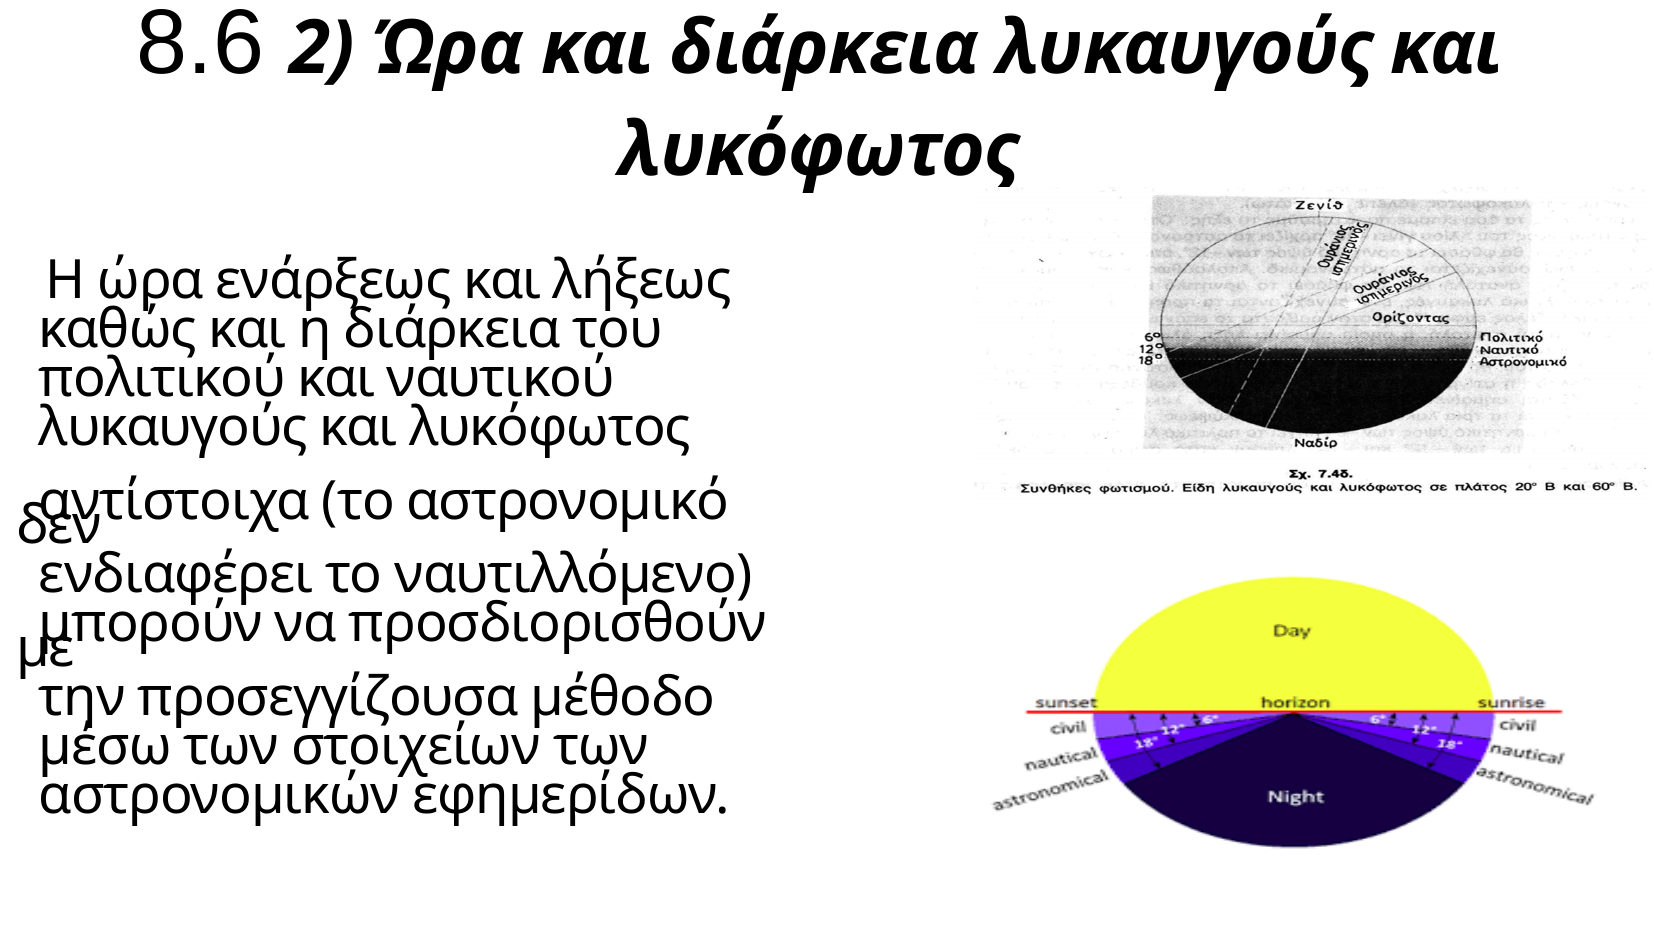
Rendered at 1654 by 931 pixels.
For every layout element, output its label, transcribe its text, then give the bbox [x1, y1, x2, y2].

picture [975, 562, 1613, 863]
list Η ώρα ενάρξεως και λήξεως καθώς και η διάρκεια του πολιτικού και ναυτικού λυκαυγούς και λυκόφωτος αντίστοιχα (το αστρονομικό δεν ενδιαφέρει το ναυτιλλόμενο) μπορούν να προσδιορισθούν με την προσεγγίζουσα μέθοδο μέσω των στοιχείων των αστρονομικών εφημερίδων. [16, 290, 788, 860]
title 8.6 2) Ώρα και διάρκεια λυκαυγούς και λυκόφωτος [75, 0, 1564, 291]
picture [974, 187, 1651, 509]
